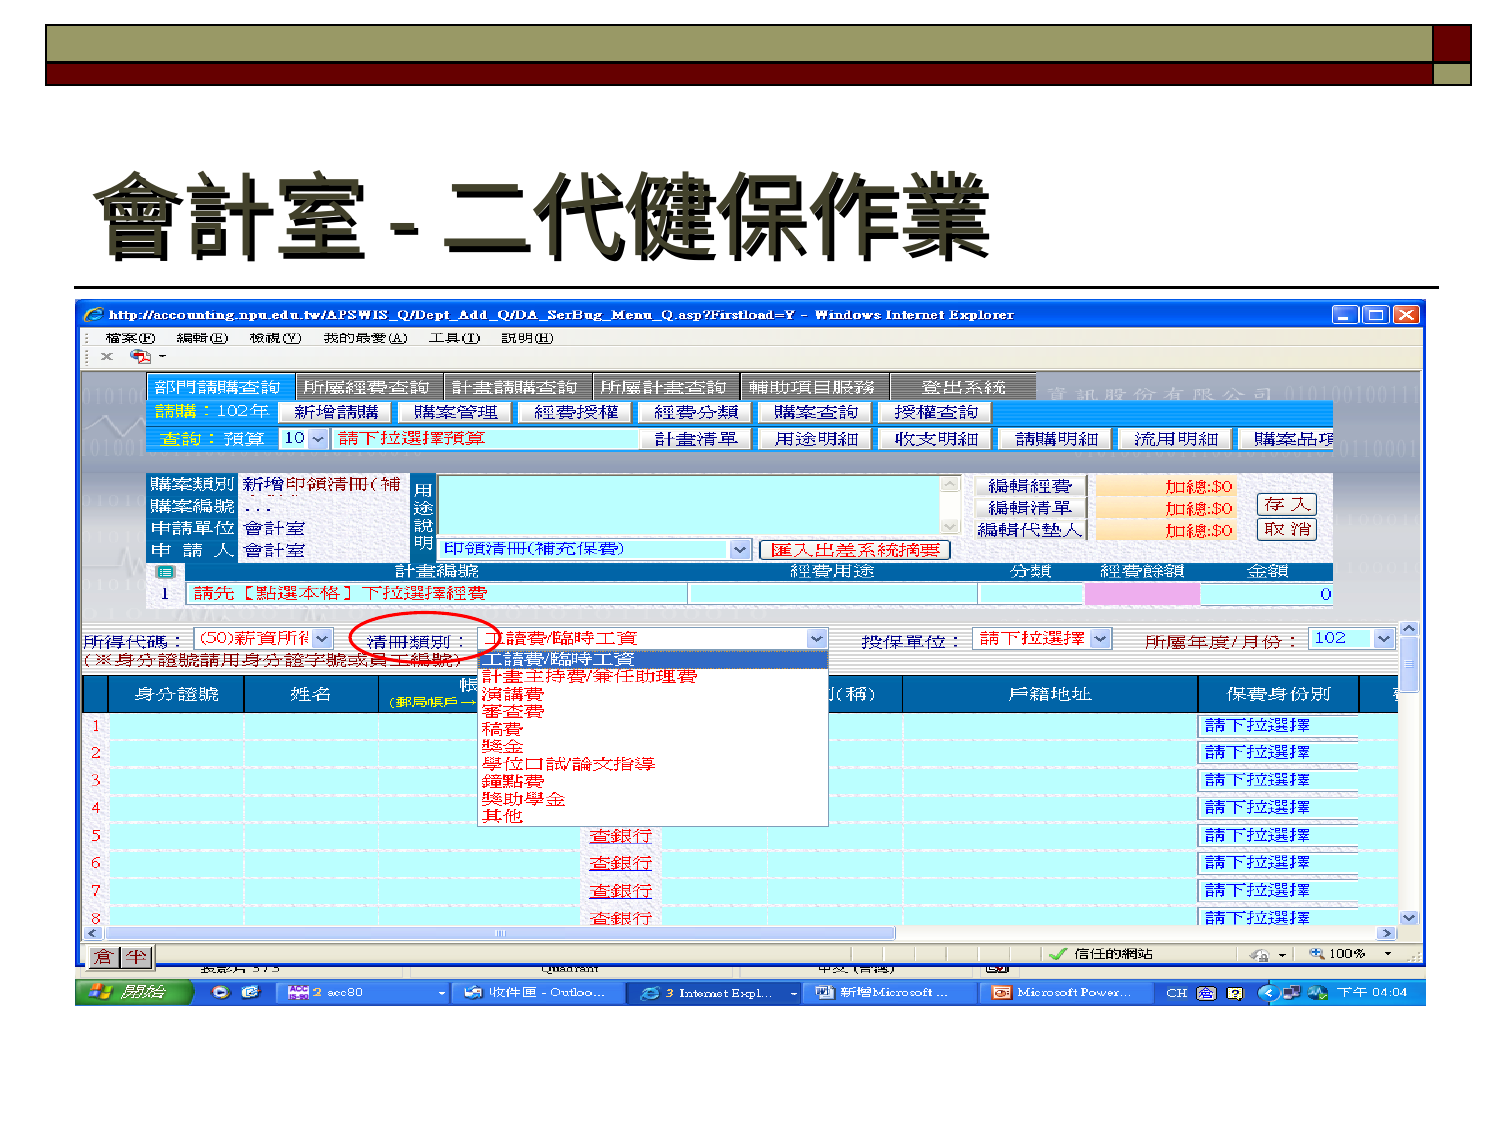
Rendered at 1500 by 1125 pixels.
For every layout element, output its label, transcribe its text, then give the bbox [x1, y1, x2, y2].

text_box [350, 612, 501, 663]
list [75, 299, 1426, 1006]
title 會計室-二代健保作業 [75, 87, 1426, 275]
